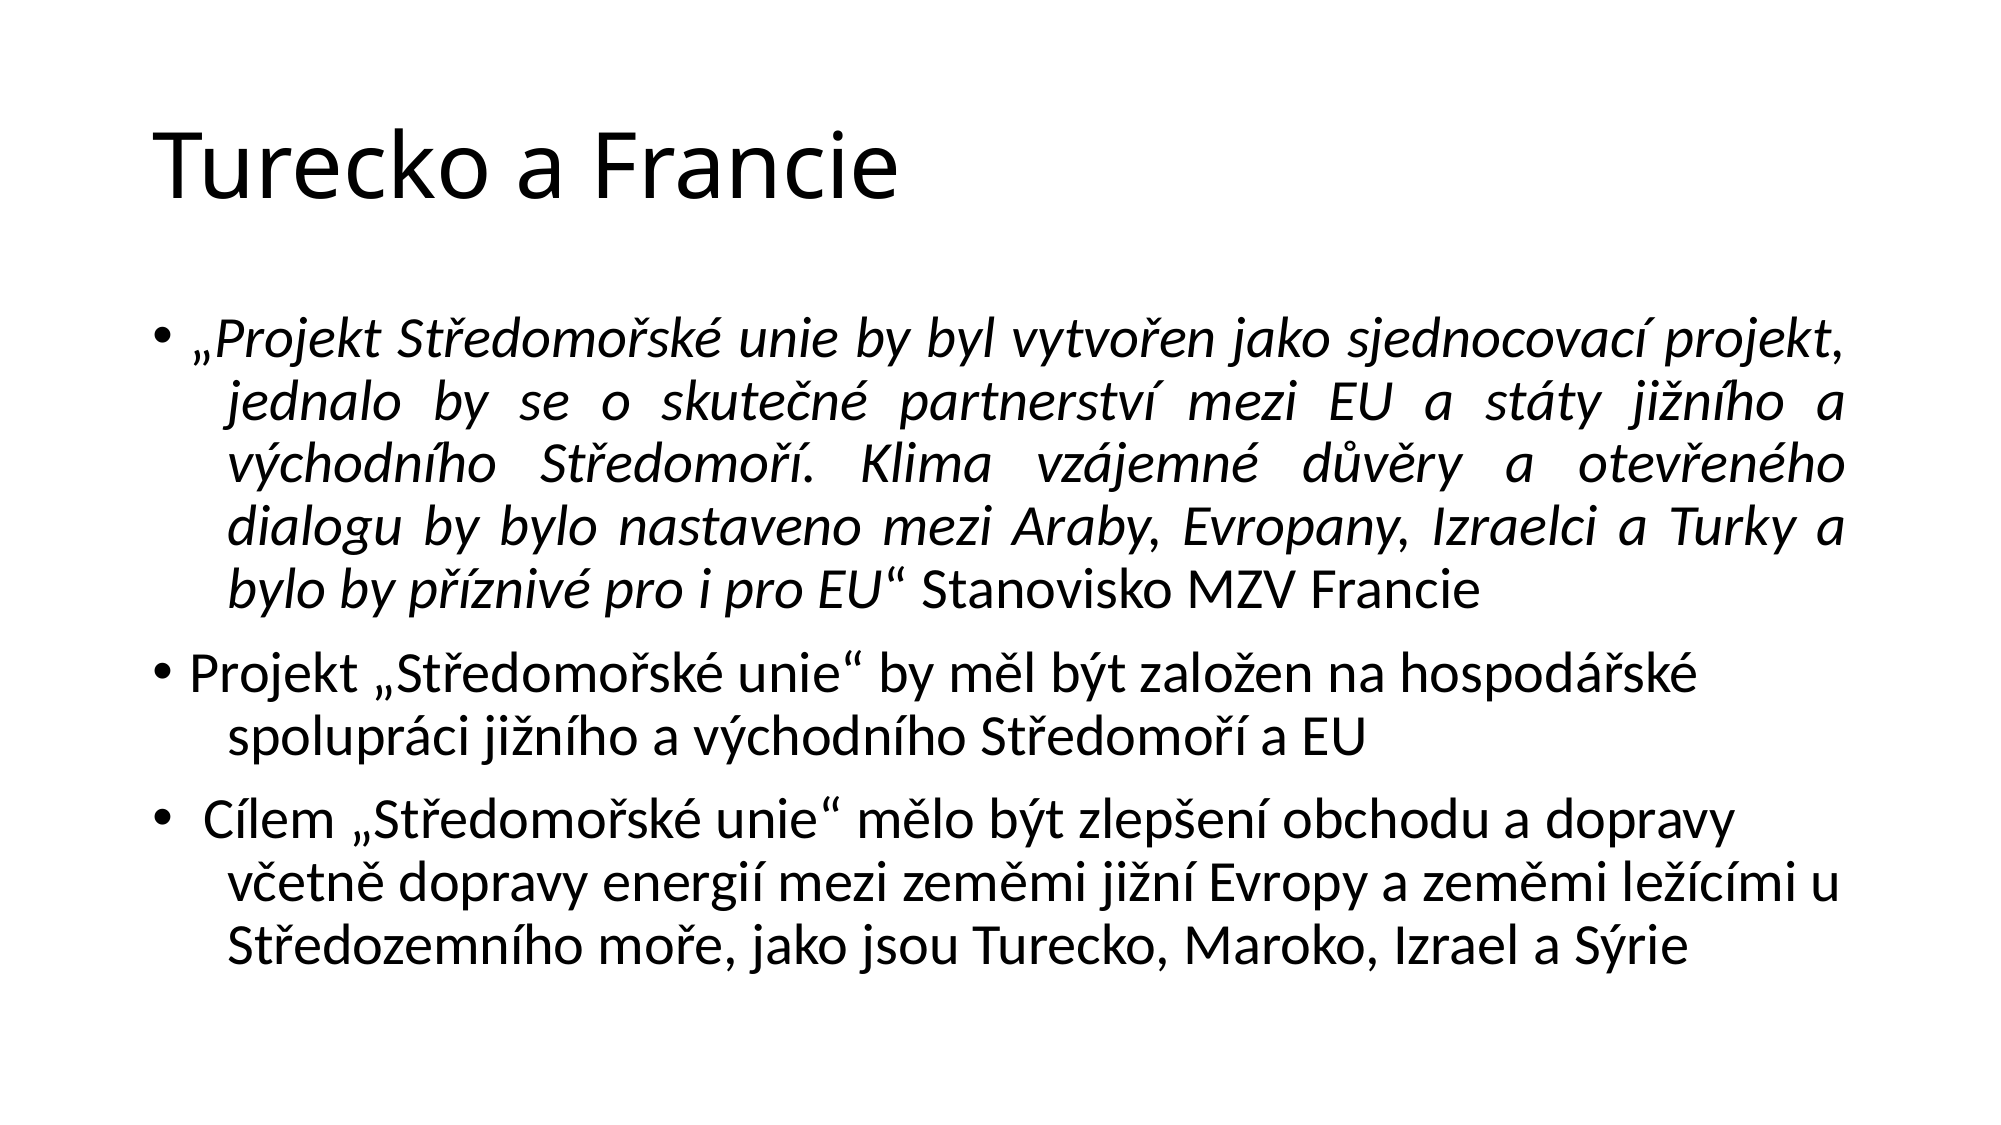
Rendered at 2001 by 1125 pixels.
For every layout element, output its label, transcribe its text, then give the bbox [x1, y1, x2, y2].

title Turecko a Francie [137, 59, 1863, 278]
list „Projekt Středomořské unie by byl vytvořen jako sjednocovací projekt, jednalo by se o skutečné partnerství mezi EU a státy jižního a východního Středomoří. Klima vzájemné důvěry a otevřeného dialogu by bylo nastaveno mezi Araby, Evropany, Izraelci a Turky a bylo by příznivé pro i pro EU“ Stanovisko MZV Francie Projekt „Středomořské unie“ by měl být založen na hospodářské spolupráci jižního a východního Středomoří a EU Cílem „Středomořské unie“ mělo být zlepšení obchodu a dopravy včetně dopravy energií mezi zeměmi jižní Evropy a zeměmi ležícími u Středozemního moře, jako jsou Turecko, Maroko, Izrael a Sýrie [137, 299, 1863, 1014]
